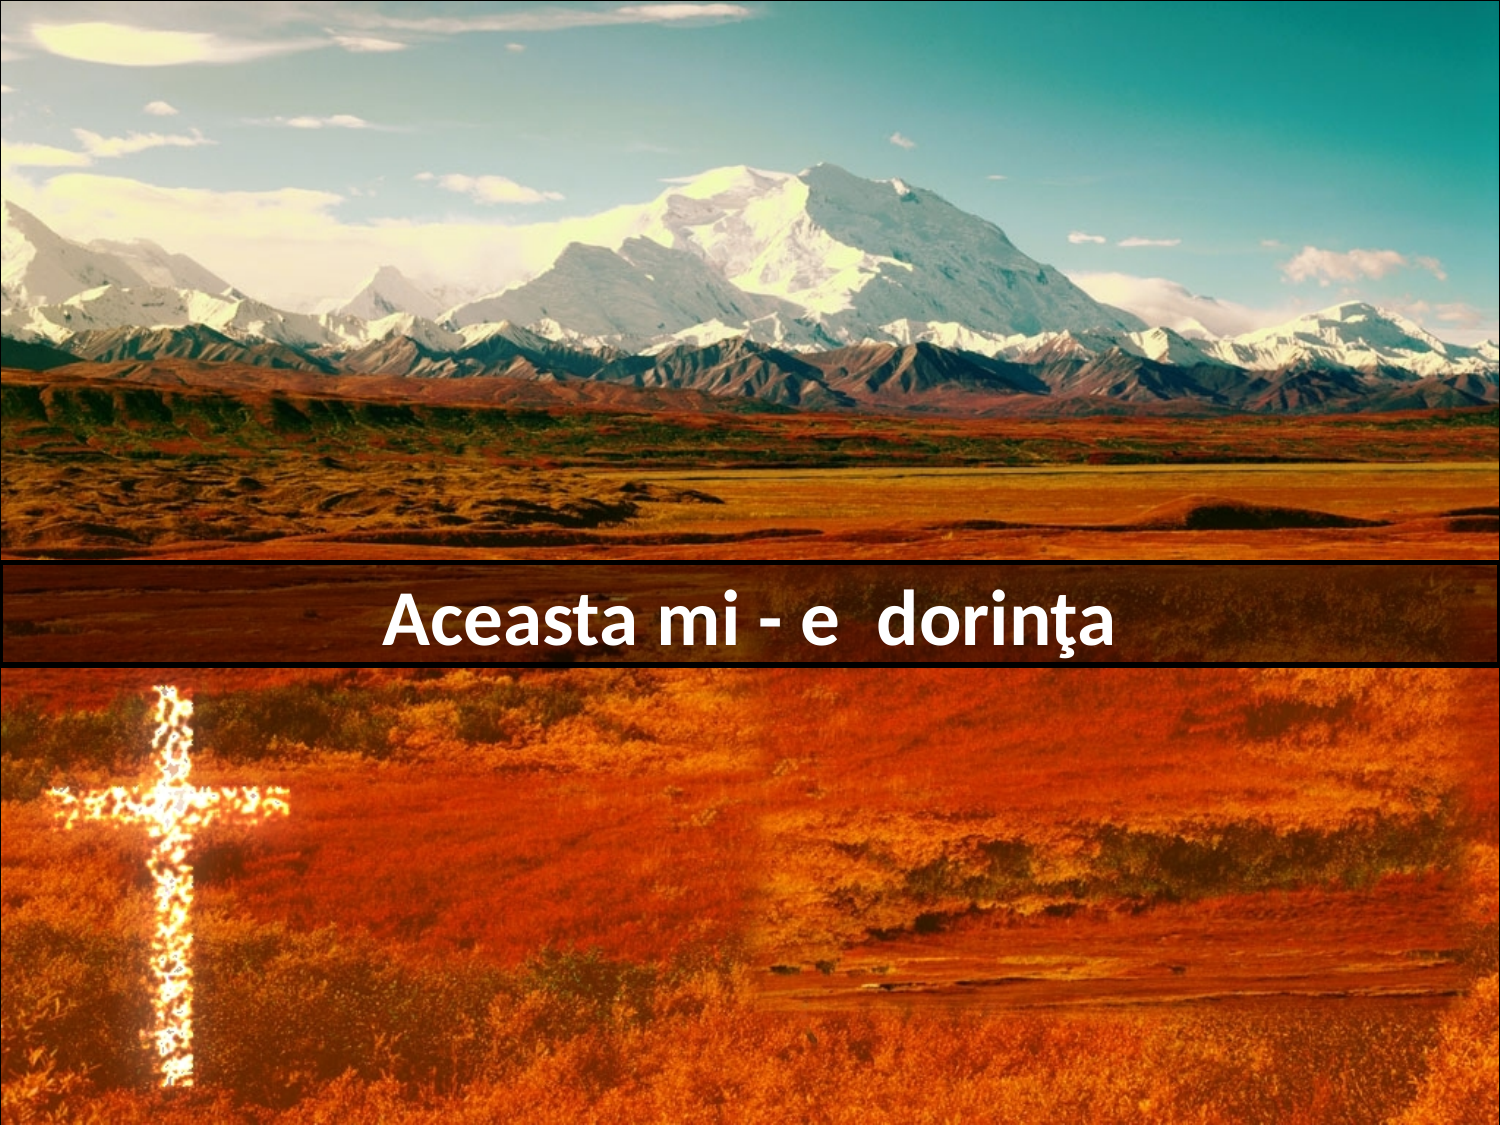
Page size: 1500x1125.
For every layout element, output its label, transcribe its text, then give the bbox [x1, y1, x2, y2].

picture [0, 0, 1500, 560]
text_box Aceasta mi - e dorinţa [0, 562, 1500, 666]
picture [0, 668, 1500, 1125]
